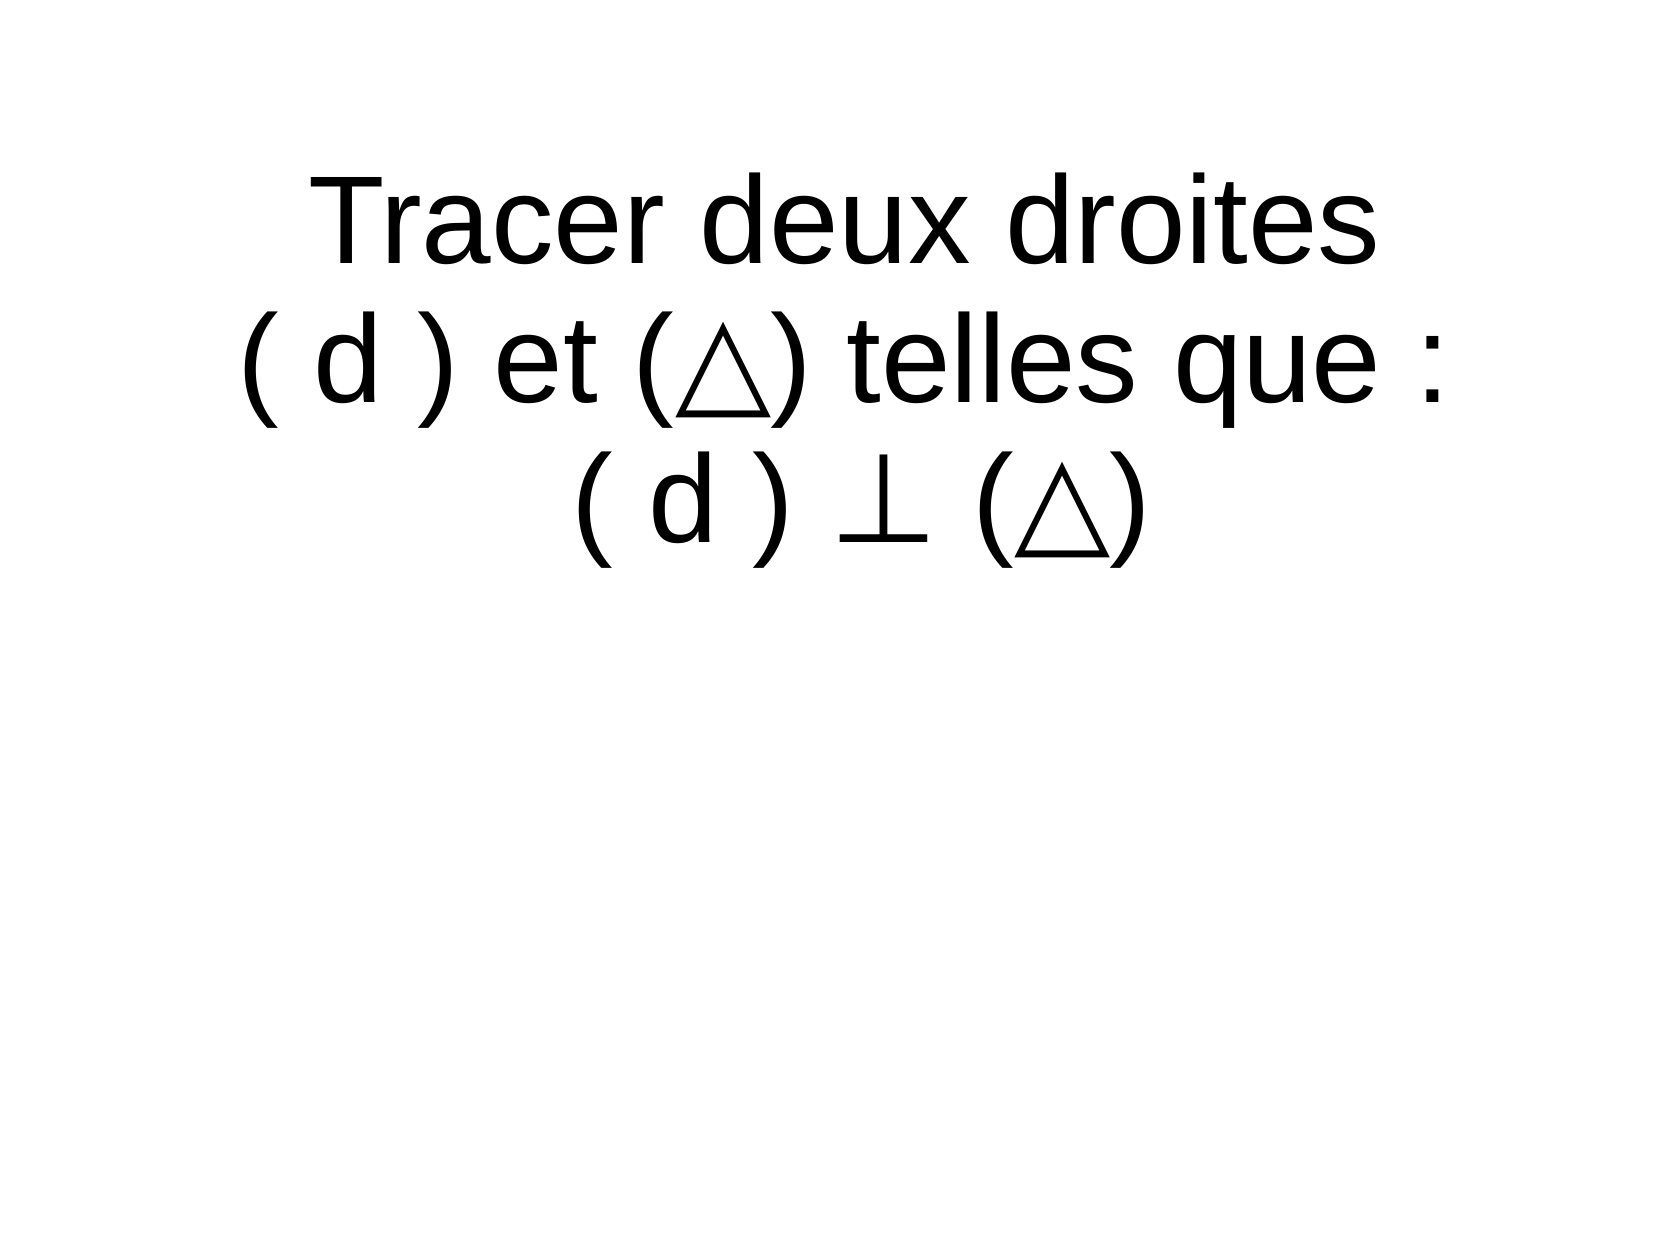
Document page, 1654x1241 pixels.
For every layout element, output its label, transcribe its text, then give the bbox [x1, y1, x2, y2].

subtitle Tracer deux droites ( d ) et (△) telles que : ( d ) ⊥ (△) [118, 59, 1607, 660]
